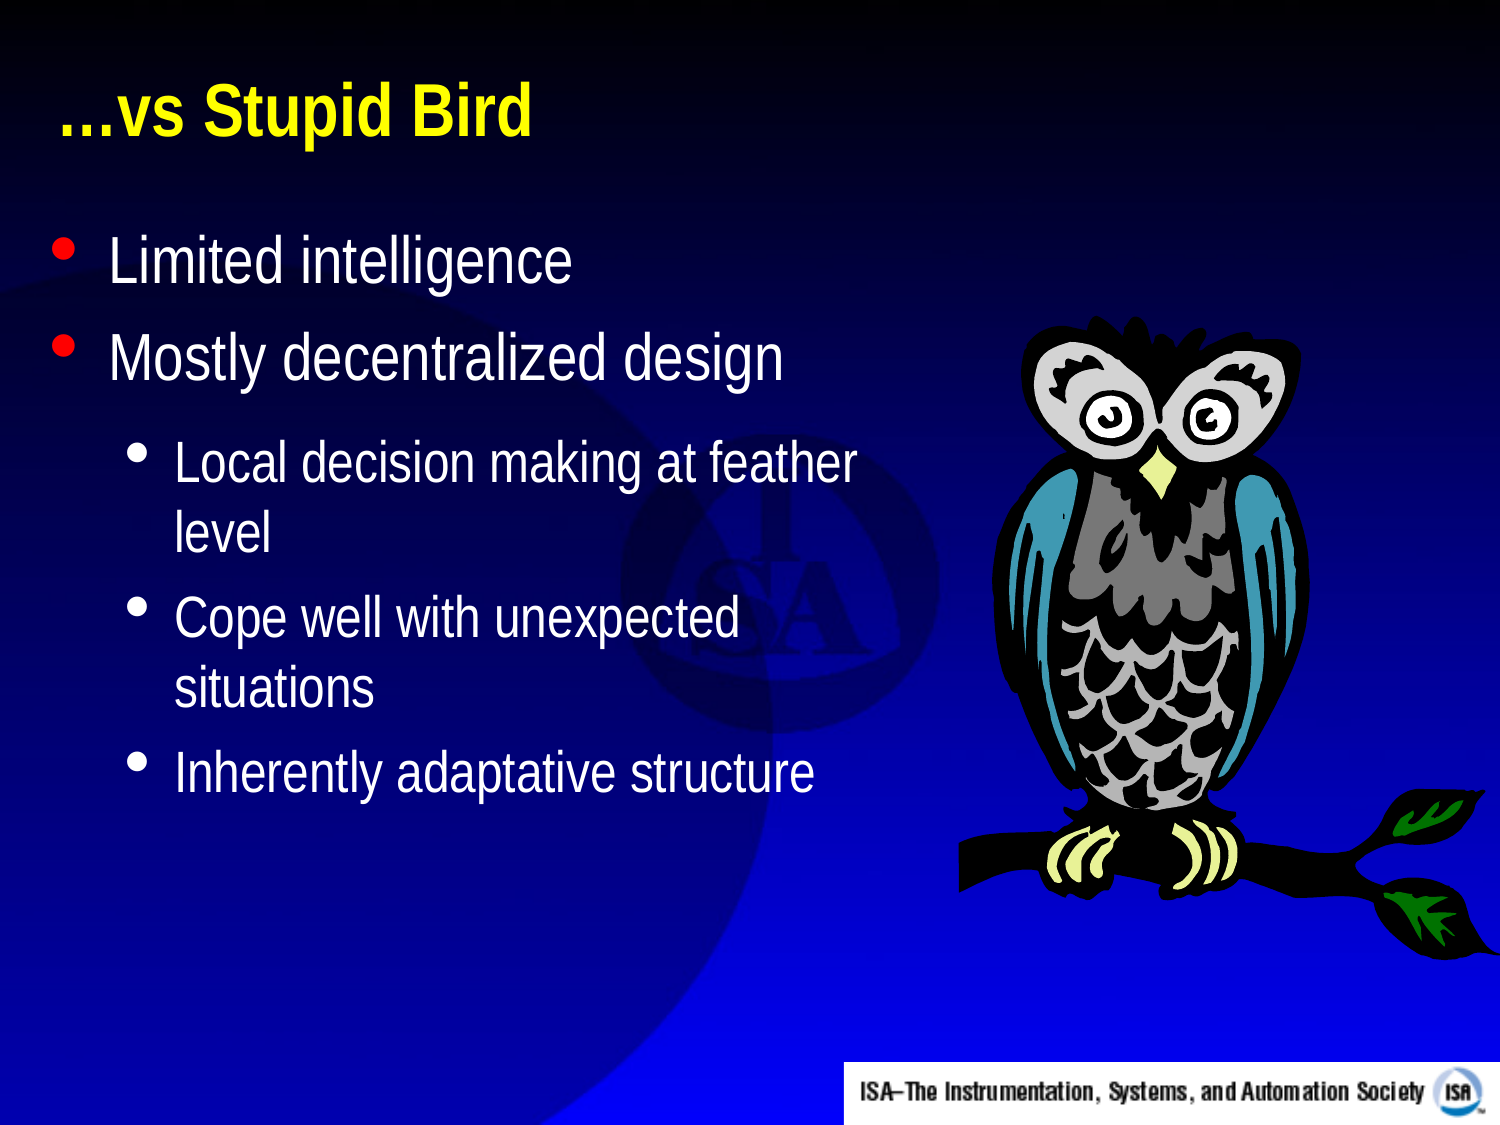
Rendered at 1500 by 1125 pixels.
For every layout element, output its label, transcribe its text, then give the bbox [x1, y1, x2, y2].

title …vs Stupid Bird [41, 12, 1463, 201]
list Limited intelligence Mostly decentralized design Local decision making at feather level Cope well with unexpected situations Inherently adaptative structure [37, 224, 905, 1038]
picture [0, 0, 1500, 1125]
